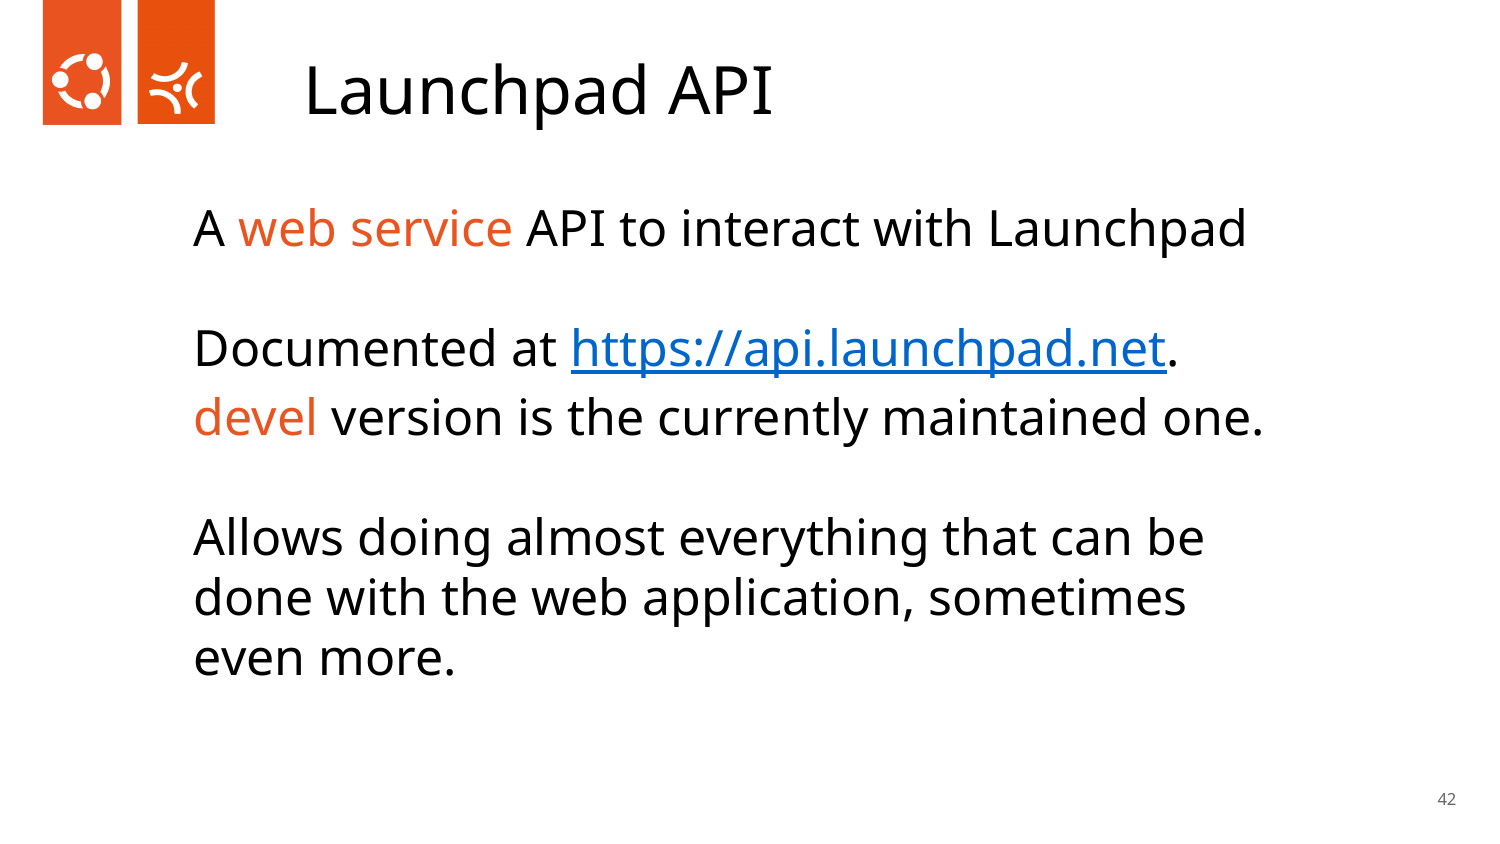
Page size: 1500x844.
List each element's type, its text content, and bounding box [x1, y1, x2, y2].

picture [137, 0, 216, 124]
text_box Launchpad API [288, 33, 1110, 141]
slide_number <number> [1381, 773, 1472, 839]
text_box A web service API to interact with Launchpad Documented at https://api.launchpad.net. devel version is the currently maintained one. Allows doing almost everything that can be done with the web application, sometimes even more. [178, 181, 1282, 712]
